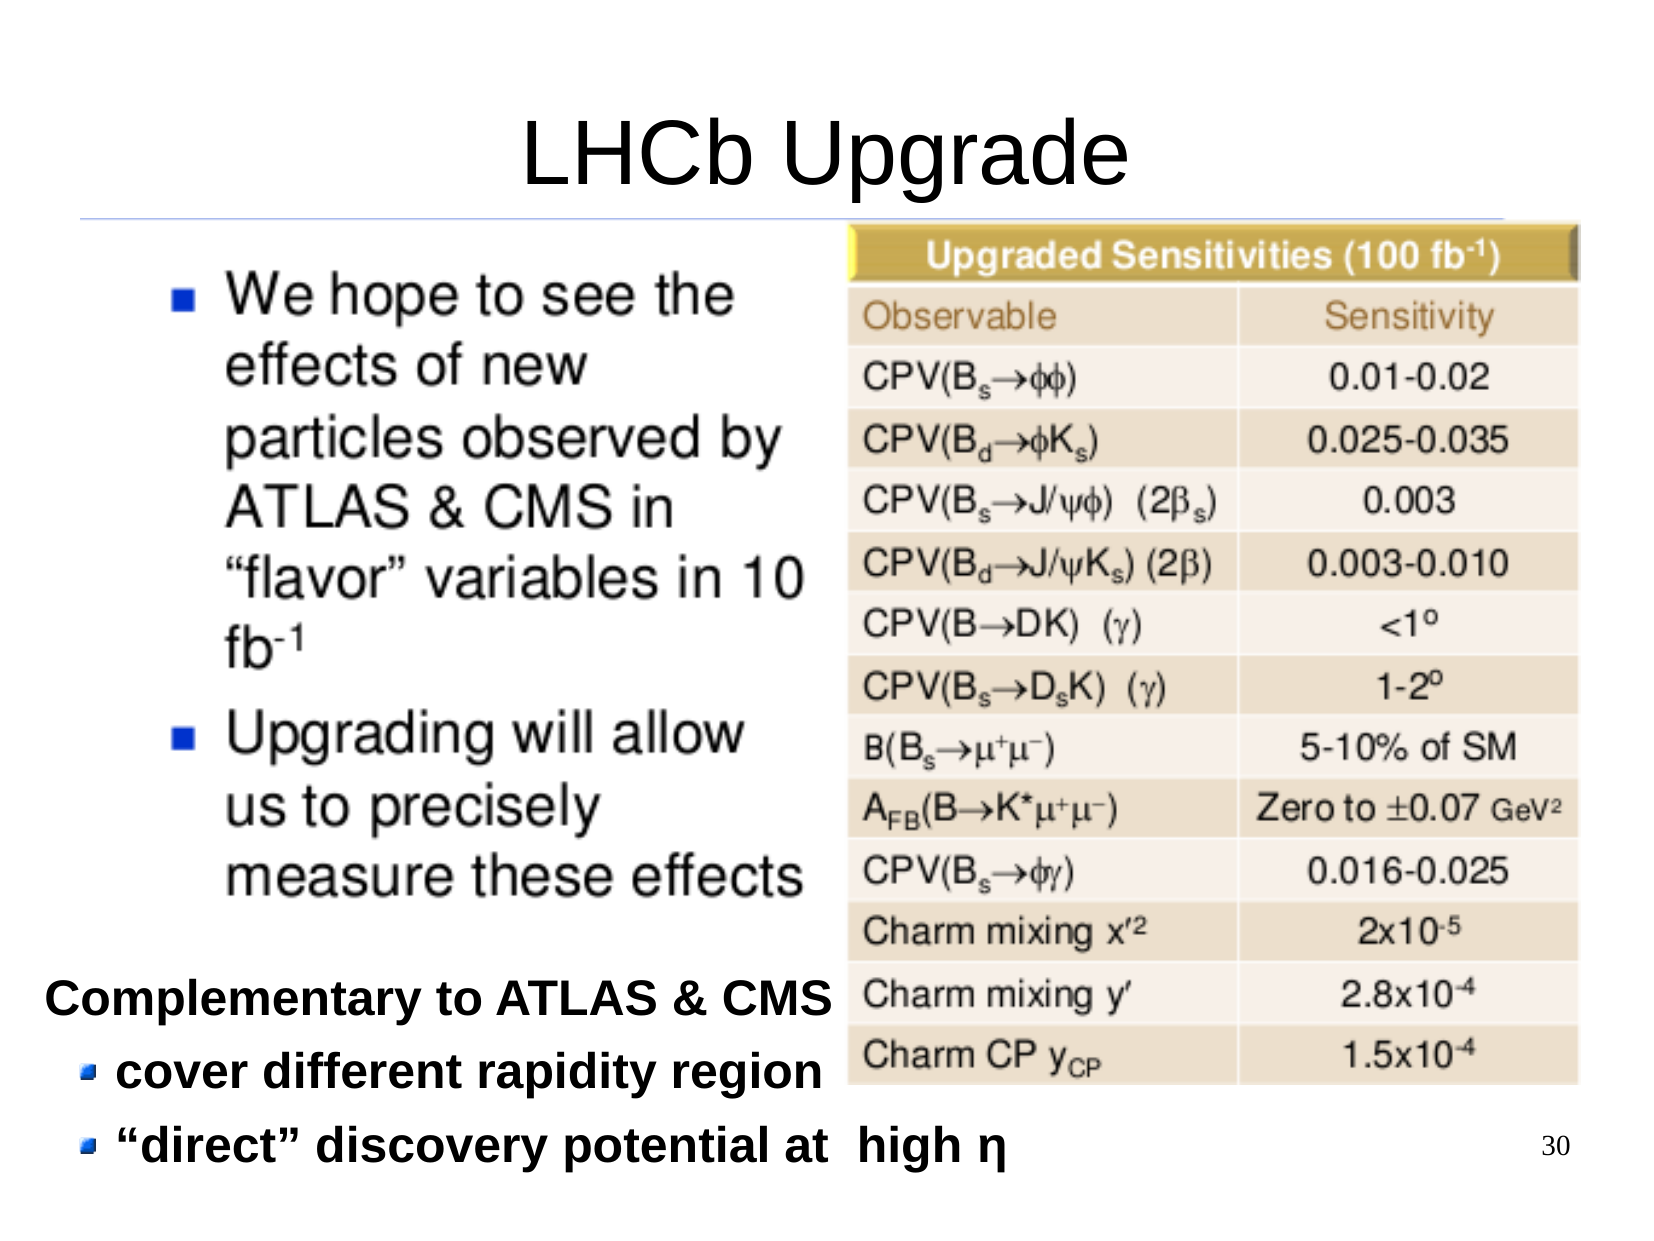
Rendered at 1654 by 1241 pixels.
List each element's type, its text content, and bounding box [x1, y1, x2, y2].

text_box Complementary to ATLAS & CMS cover different rapidity region “direct” discovery potential at high η [29, 962, 1058, 1181]
title LHCb Upgrade [82, 49, 1571, 218]
picture [80, 218, 1581, 1085]
